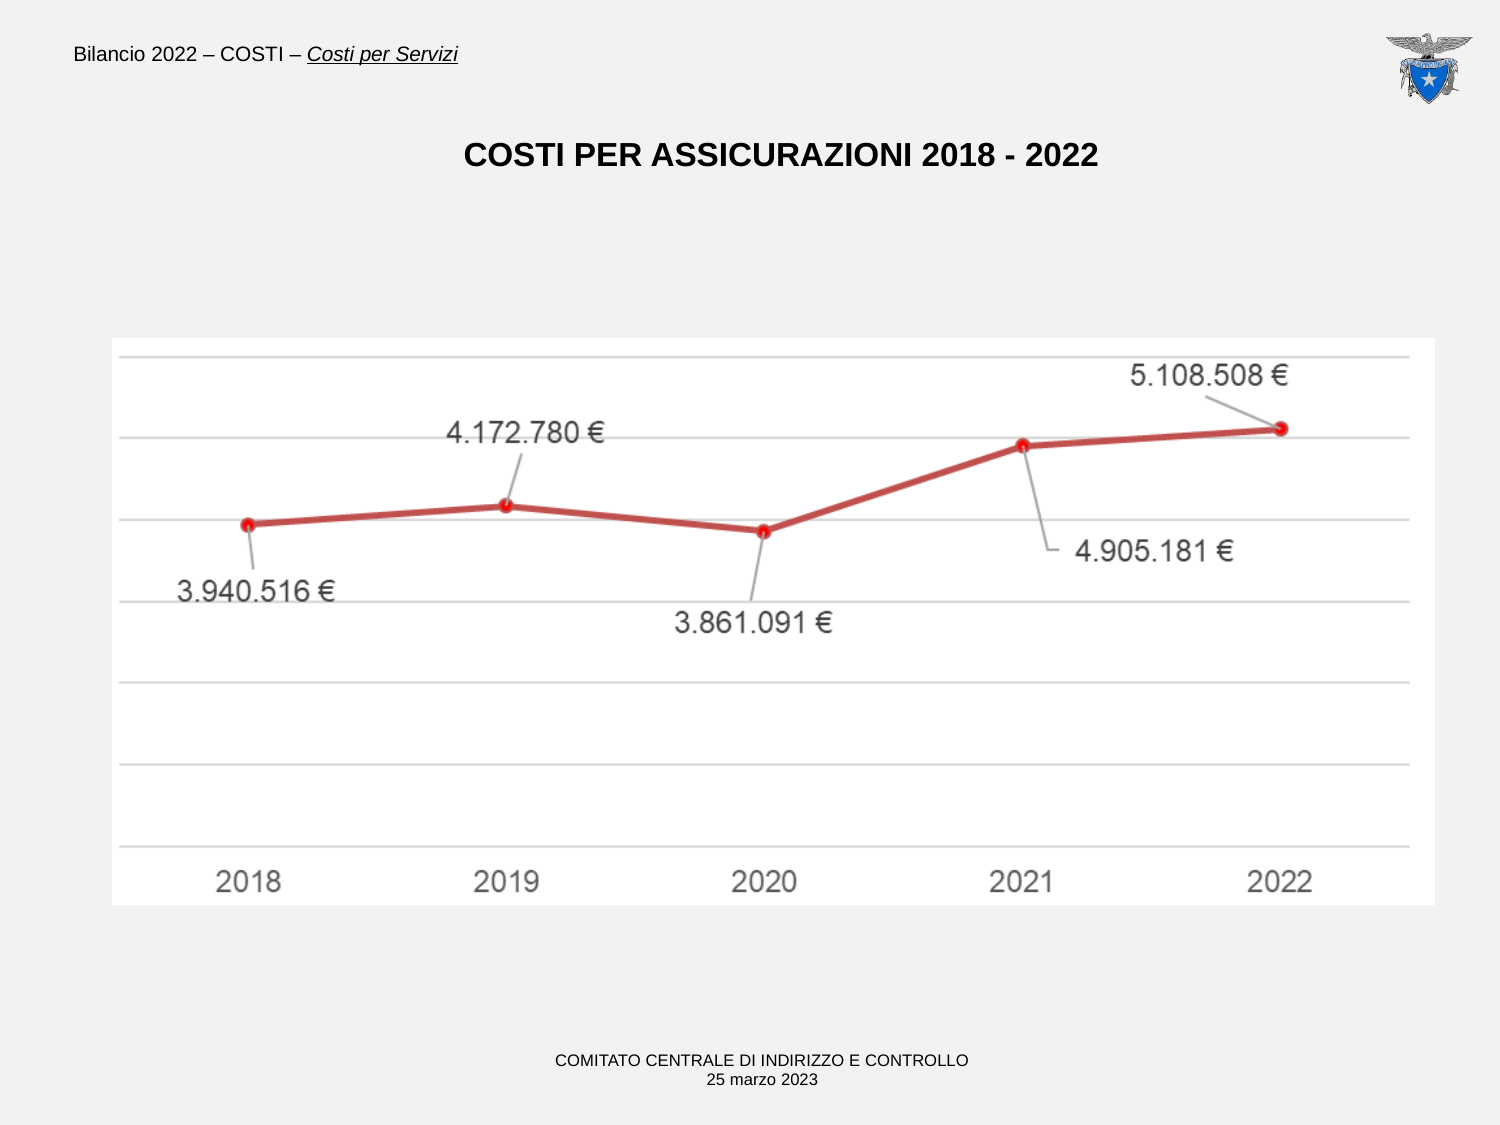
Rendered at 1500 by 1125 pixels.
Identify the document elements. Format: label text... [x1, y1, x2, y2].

text_box COSTI PER ASSICURAZIONI 2018 - 2022 [292, 128, 1270, 185]
text_box COMITATO CENTRALE DI INDIRIZZO E CONTROLLO 25 marzo 2023 [278, 1044, 1247, 1100]
picture [1382, 29, 1477, 112]
picture [112, 338, 1436, 905]
text_box Bilancio 2022 – COSTI – Costi per Servizi [58, 35, 622, 76]
